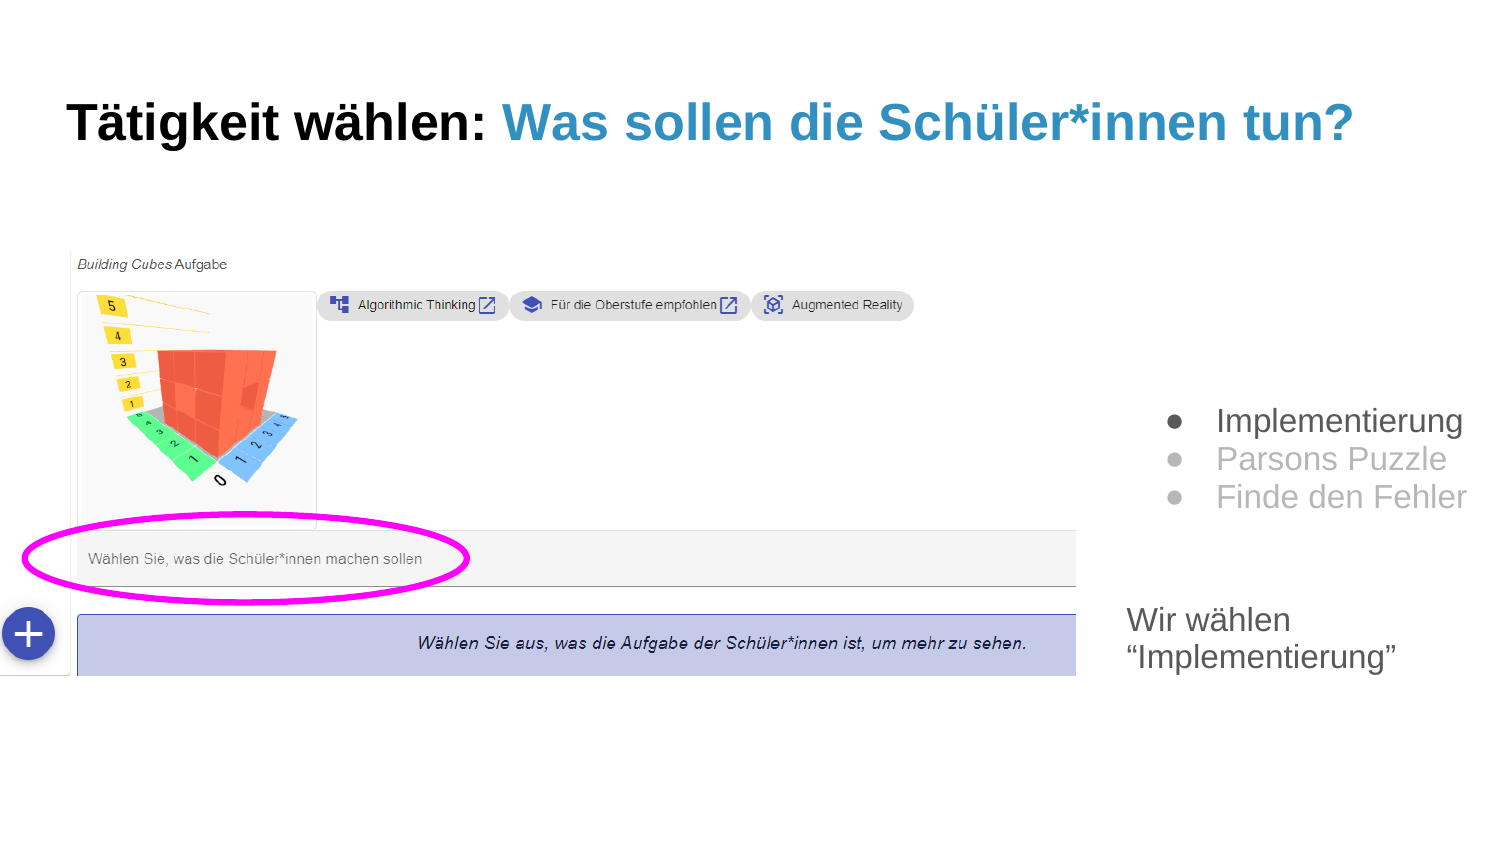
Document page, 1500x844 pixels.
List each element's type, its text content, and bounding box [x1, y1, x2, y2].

list Implementierung Parsons Puzzle Finde den Fehler Wir wählen “Implementierung” [1111, 323, 1488, 750]
picture [0, 250, 1076, 676]
title Tätigkeit wählen: Was sollen die Schüler*innen tun? [51, 72, 1449, 167]
